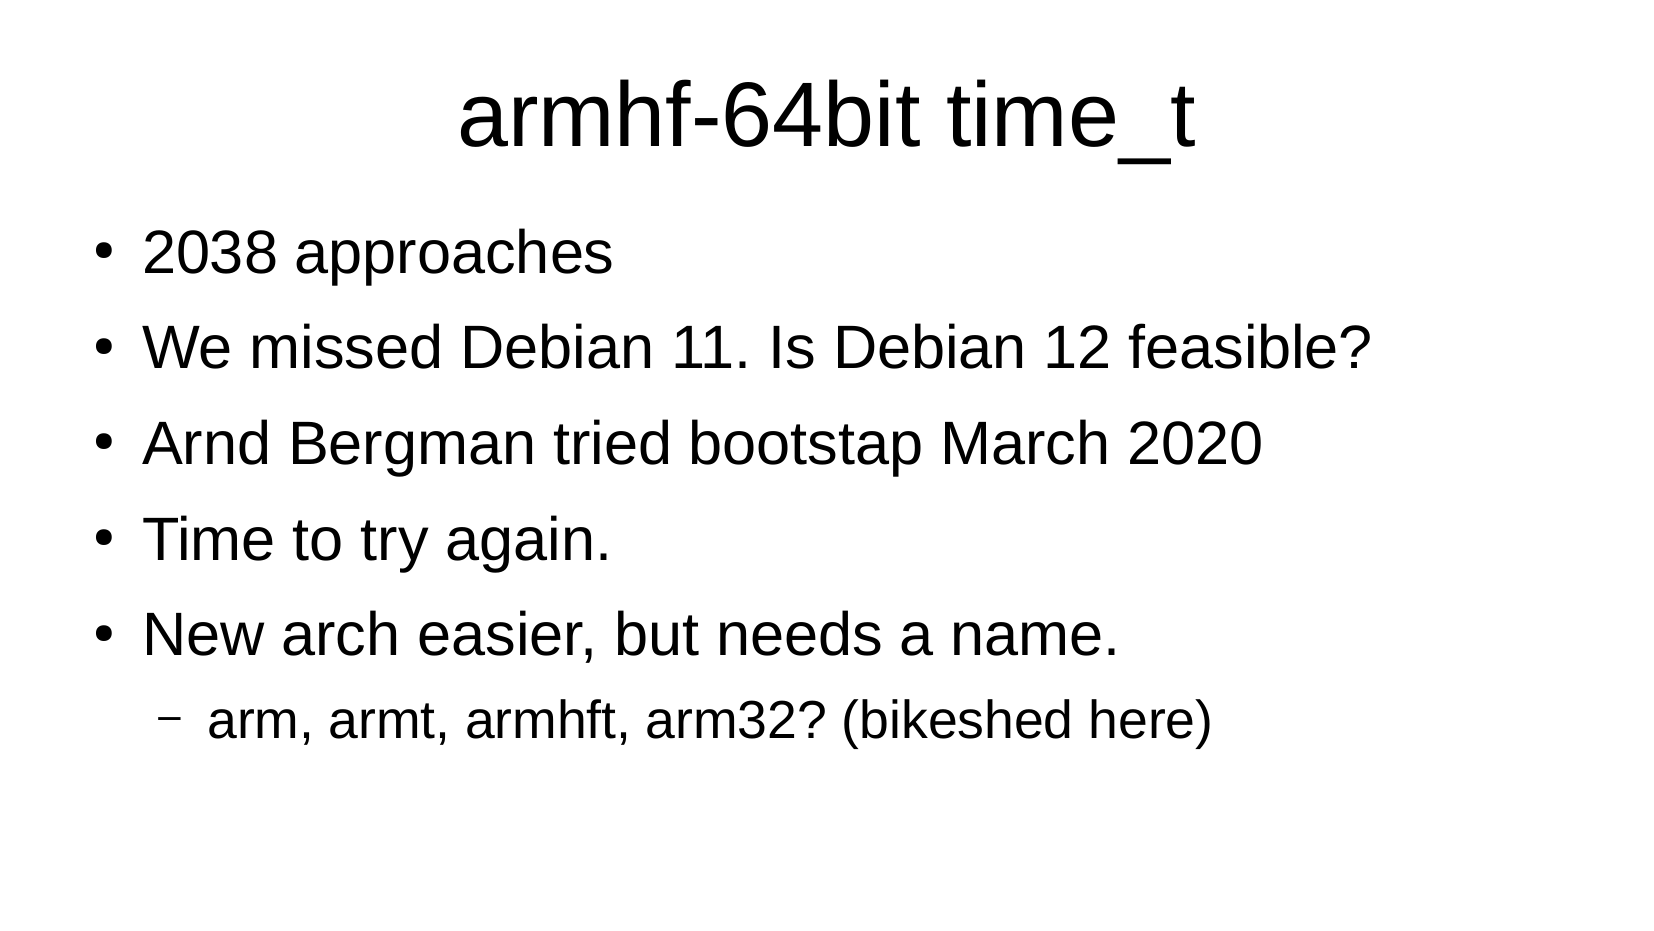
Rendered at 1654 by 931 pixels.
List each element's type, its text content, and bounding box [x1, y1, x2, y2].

title armhf-64bit time_t [82, 37, 1571, 193]
list 2038 approaches We missed Debian 11. Is Debian 12 feasible? Arnd Bergman tried bootstap March 2020 Time to try again. New arch easier, but needs a name. arm, armt, armhft, arm32? (bikeshed here) [76, 217, 1565, 758]
